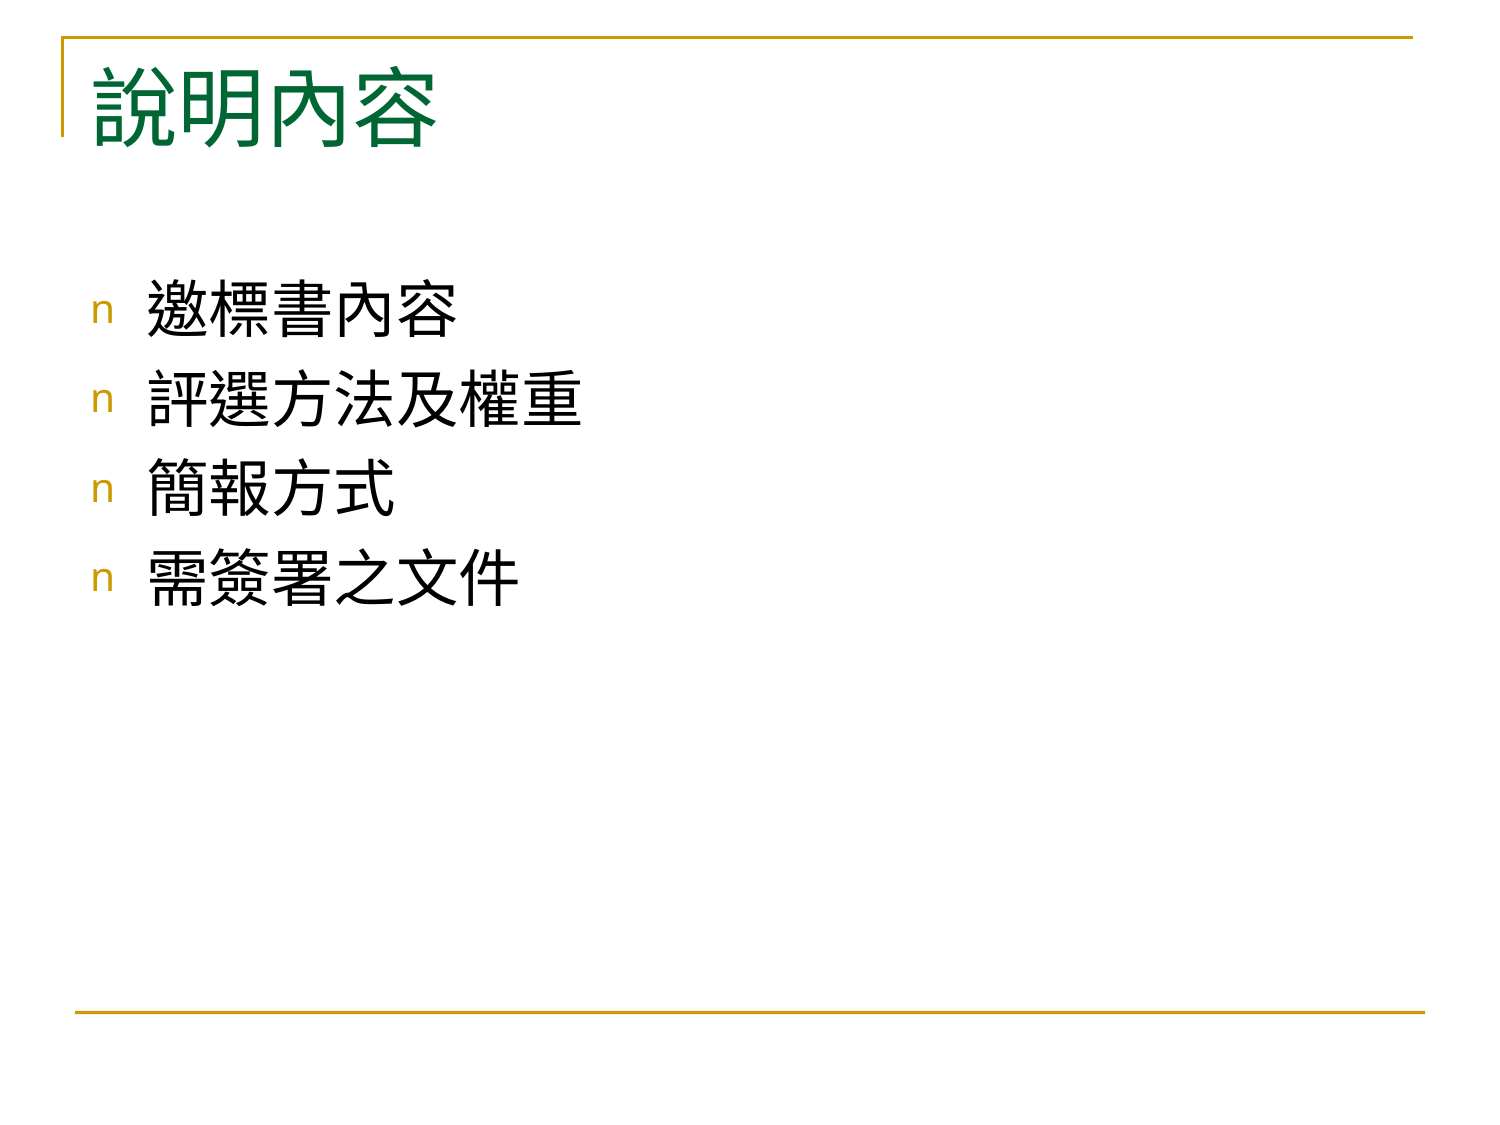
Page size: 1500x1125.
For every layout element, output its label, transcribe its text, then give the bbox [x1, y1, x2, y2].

list 邀標書內容 評選方法及權重 簡報方式 需簽署之文件 [75, 262, 1426, 1006]
title 說明內容 [75, 45, 1426, 233]
